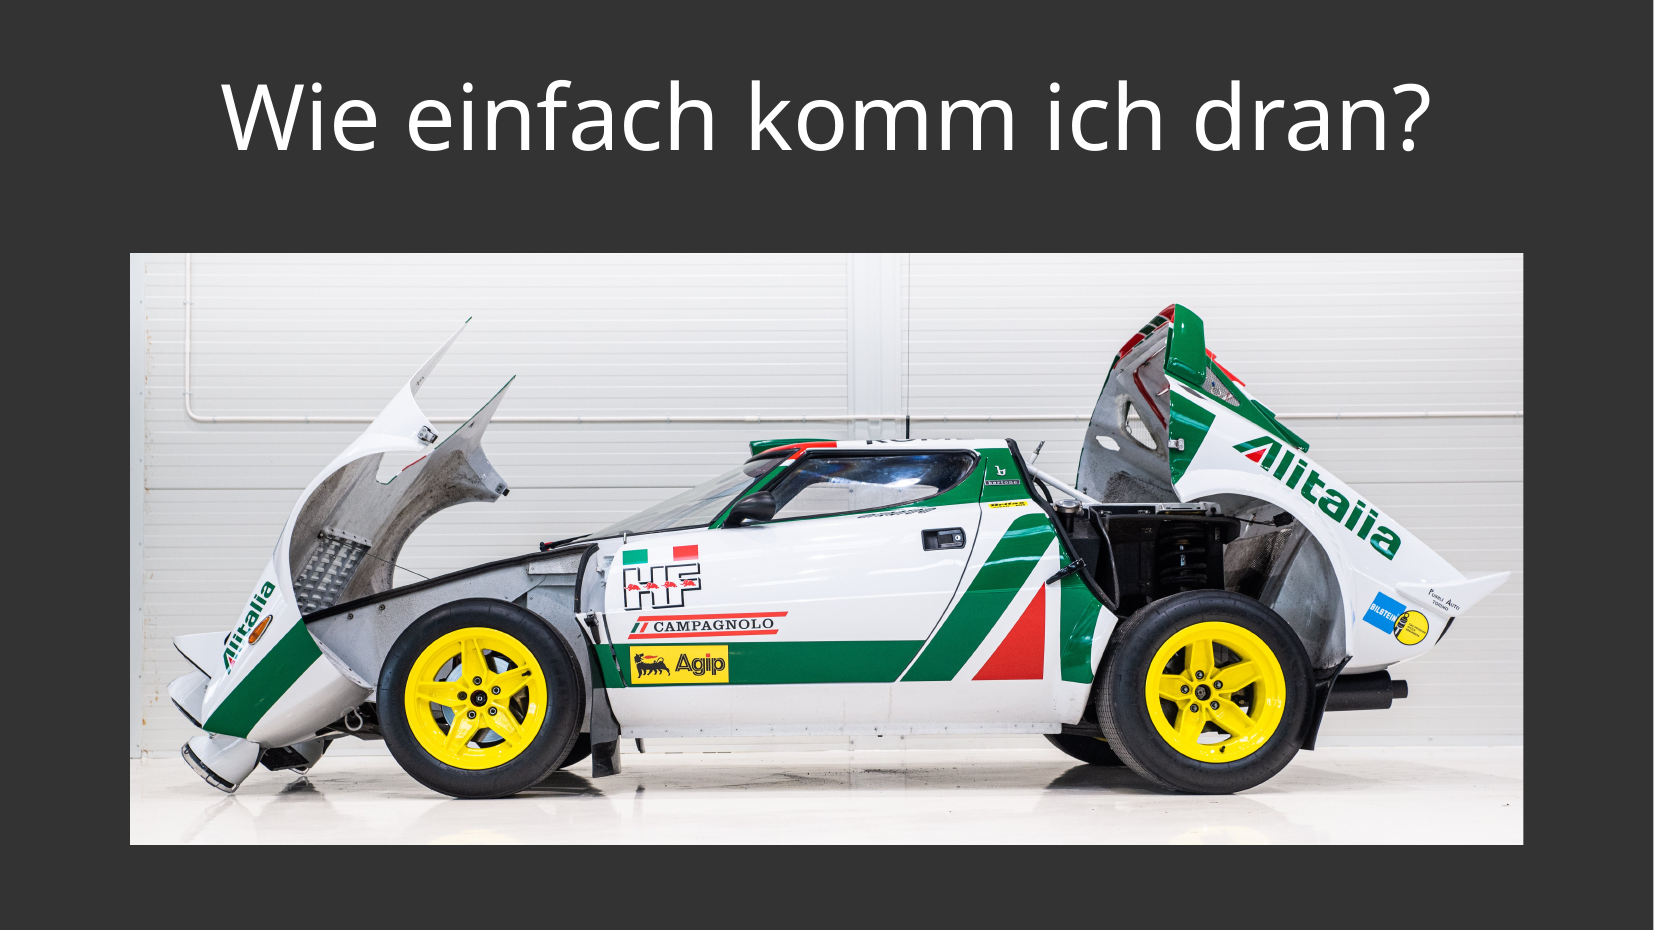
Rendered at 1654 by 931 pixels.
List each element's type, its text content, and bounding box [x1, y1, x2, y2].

picture [130, 253, 1524, 845]
title Wie einfach komm ich dran? [82, 37, 1571, 193]
